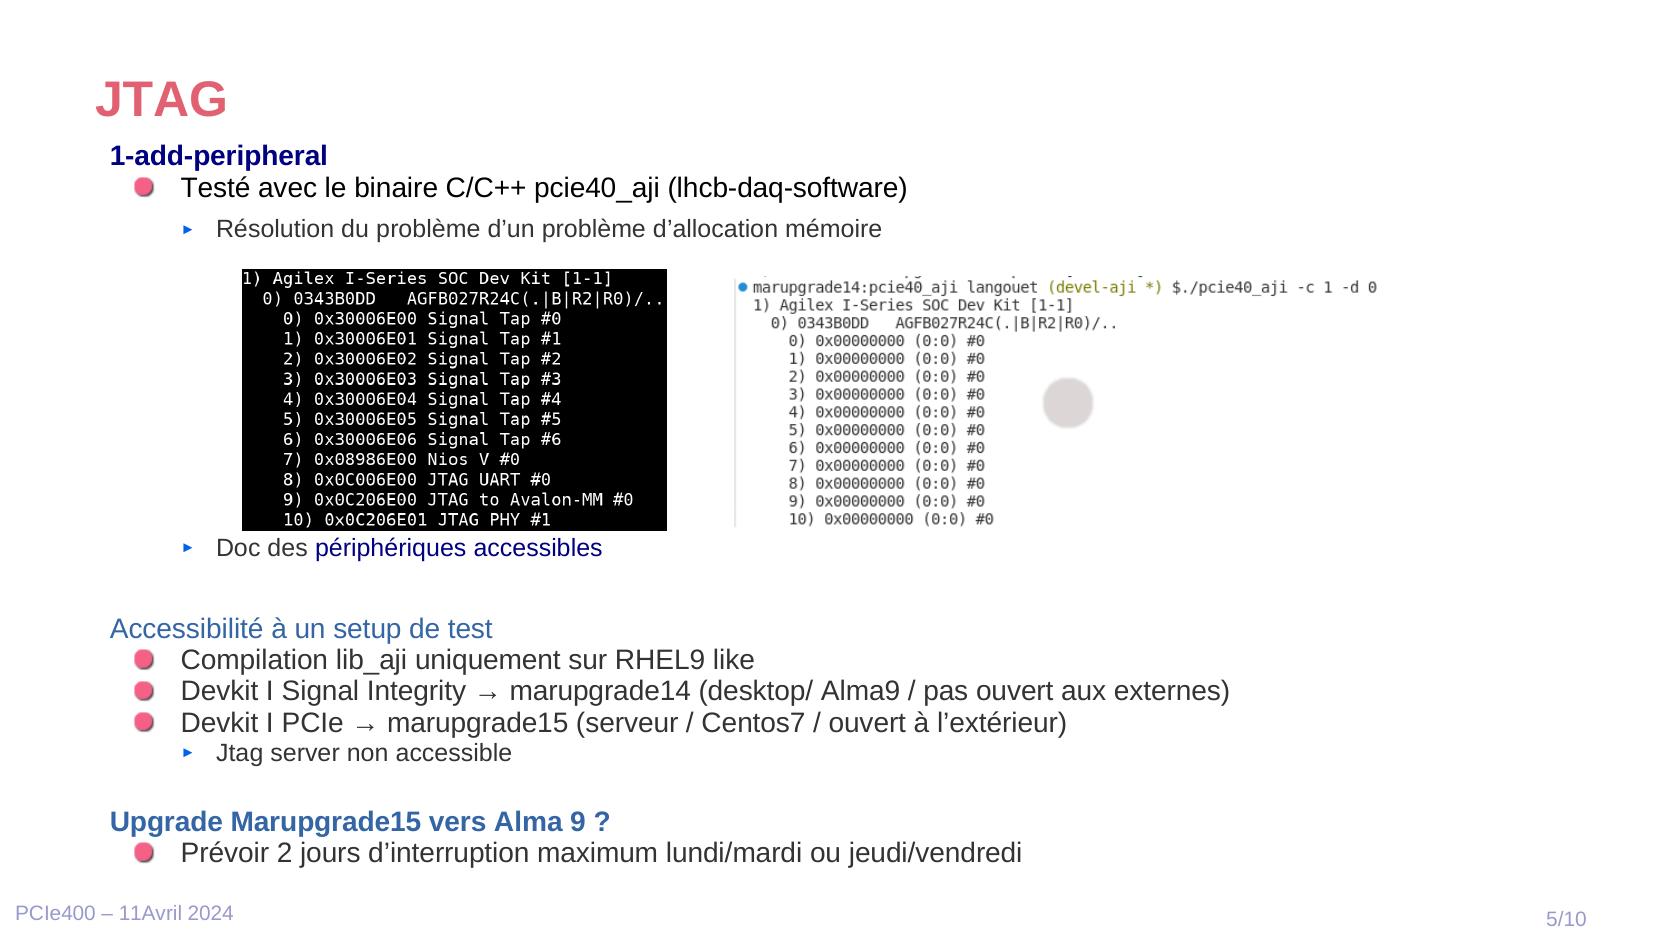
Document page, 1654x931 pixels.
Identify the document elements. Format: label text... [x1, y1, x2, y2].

picture [242, 269, 667, 531]
picture [734, 276, 1389, 530]
list 1-add-peripheral Testé avec le binaire C/C++ pcie40_aji (lhcb-daq-software) Résolution du problème d’un problème d’allocation mémoire Doc des périphériques accessibles Accessibilité à un setup de test Compilation lib_aji uniquement sur RHEL9 like Devkit I Signal Integrity → marupgrade14 (desktop/ Alma9 / pas ouvert aux externes) Devkit I PCIe → marupgrade15 (serveur / Centos7 / ouvert à l’extérieur) Jtag server non accessible Upgrade Marupgrade15 vers Alma 9 ? Prévoir 2 jours d’interruption maximum lundi/mardi ou jeudi/vendredi [38, 140, 1636, 931]
title JTAG [94, 40, 1540, 140]
